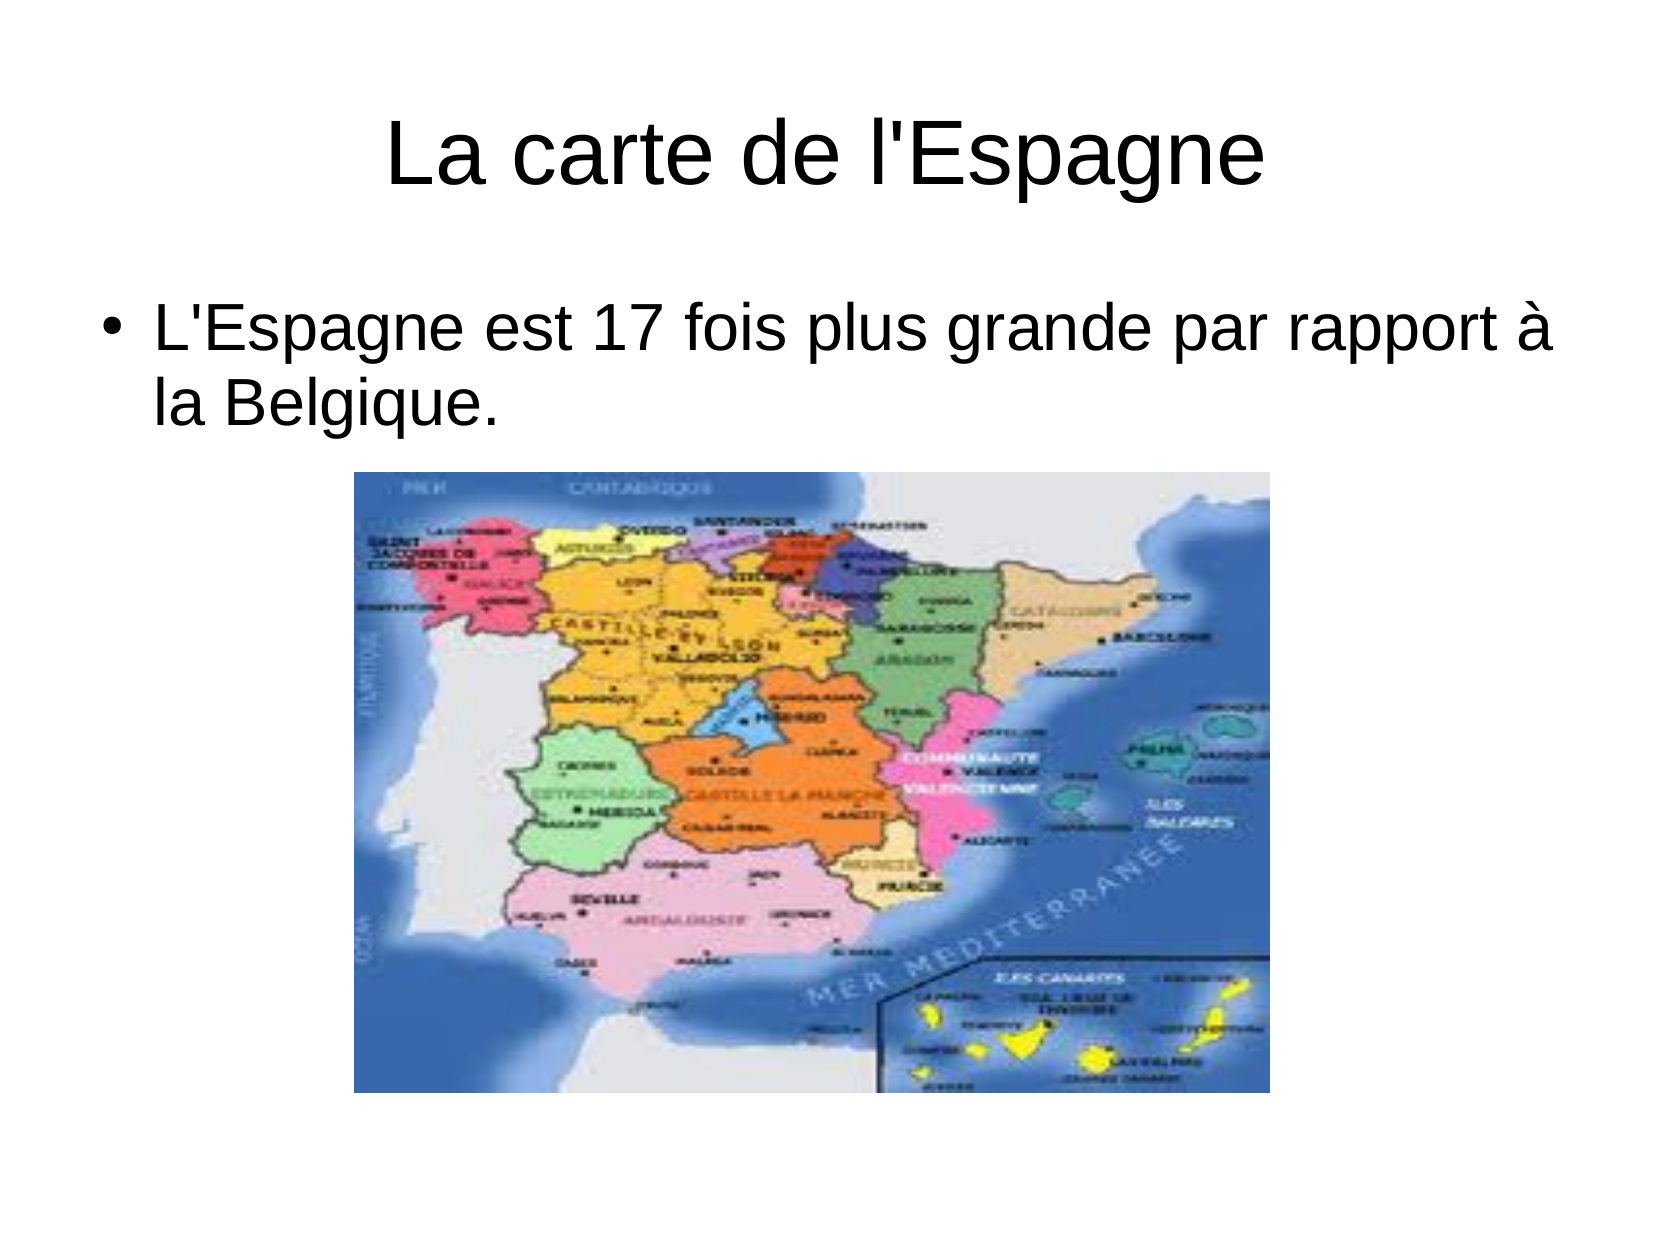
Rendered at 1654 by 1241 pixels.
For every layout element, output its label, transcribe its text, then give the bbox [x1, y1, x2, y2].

title La carte de l'Espagne [82, 56, 1571, 250]
picture [354, 472, 1270, 1093]
list L'Espagne est 17 fois plus grande par rapport à la Belgique. [82, 290, 1571, 1094]
